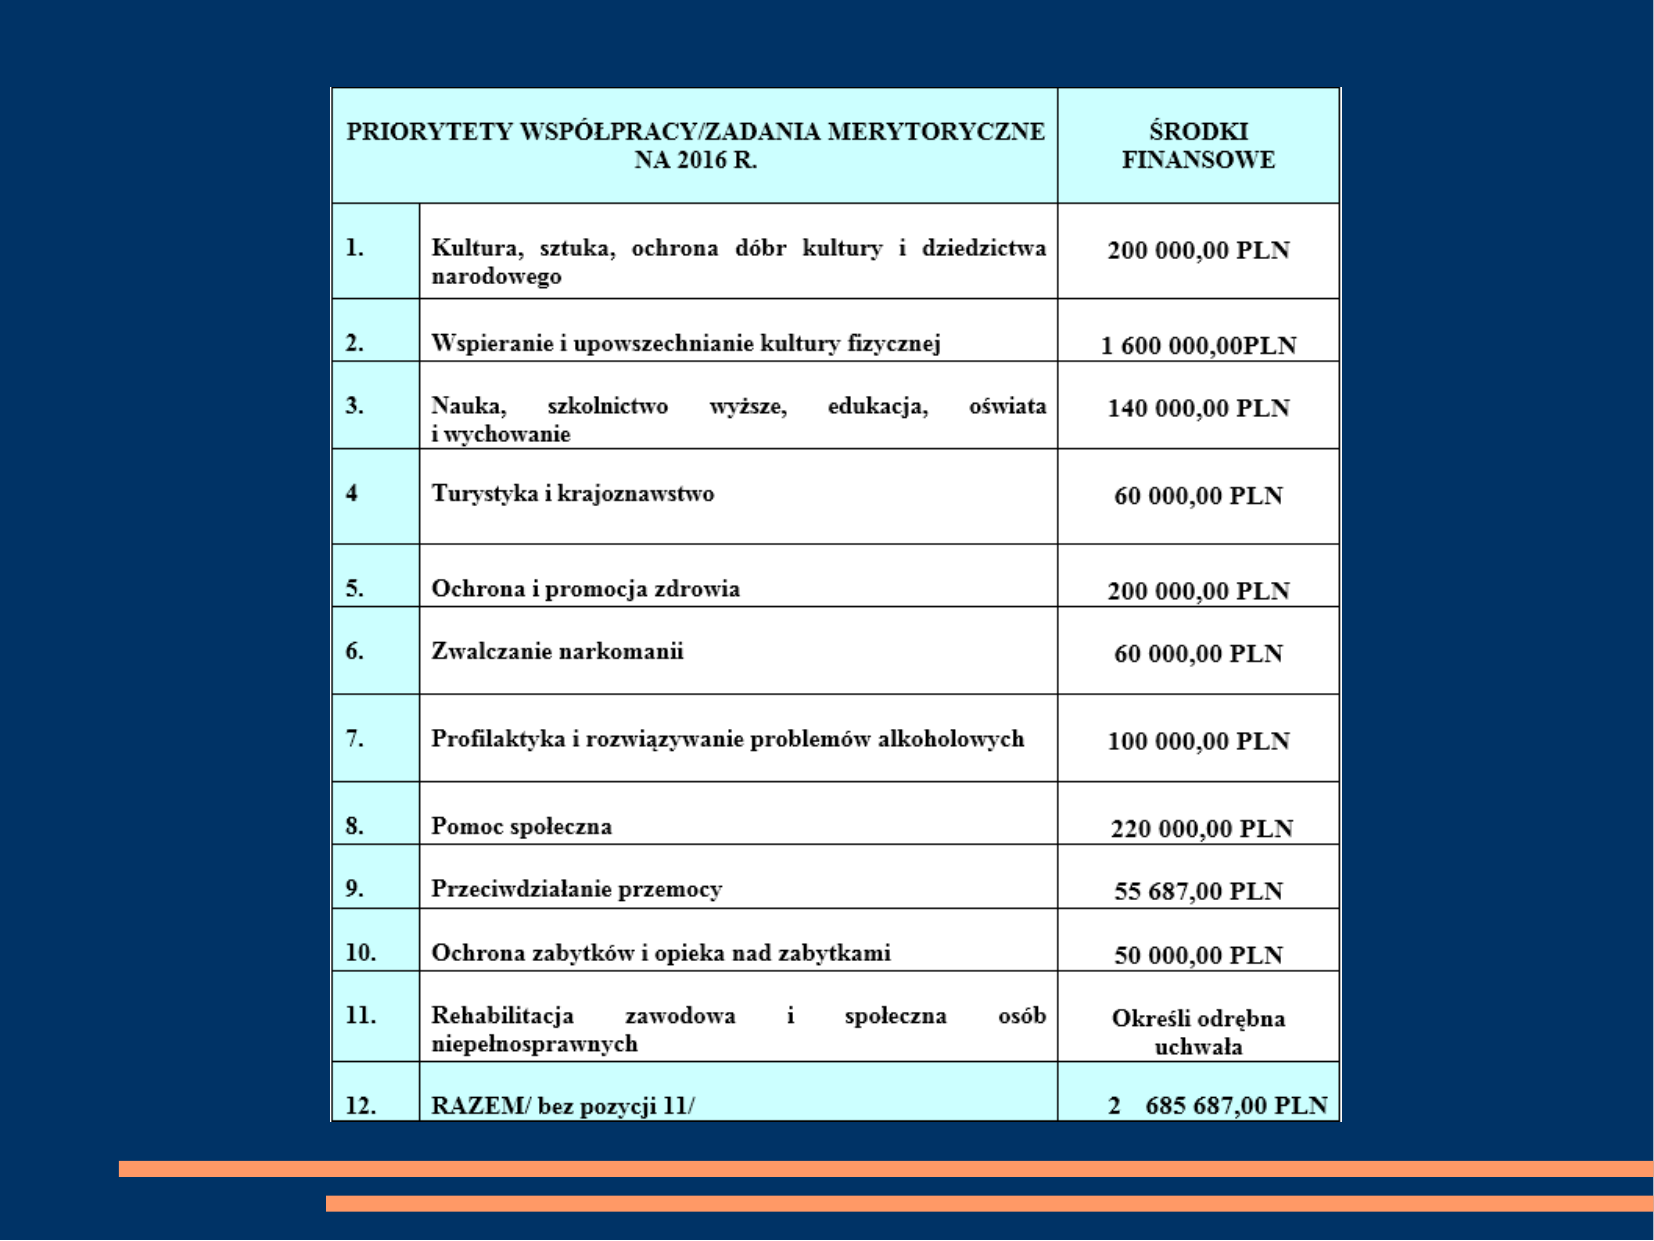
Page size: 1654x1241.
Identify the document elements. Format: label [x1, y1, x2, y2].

picture [330, 87, 1342, 1123]
